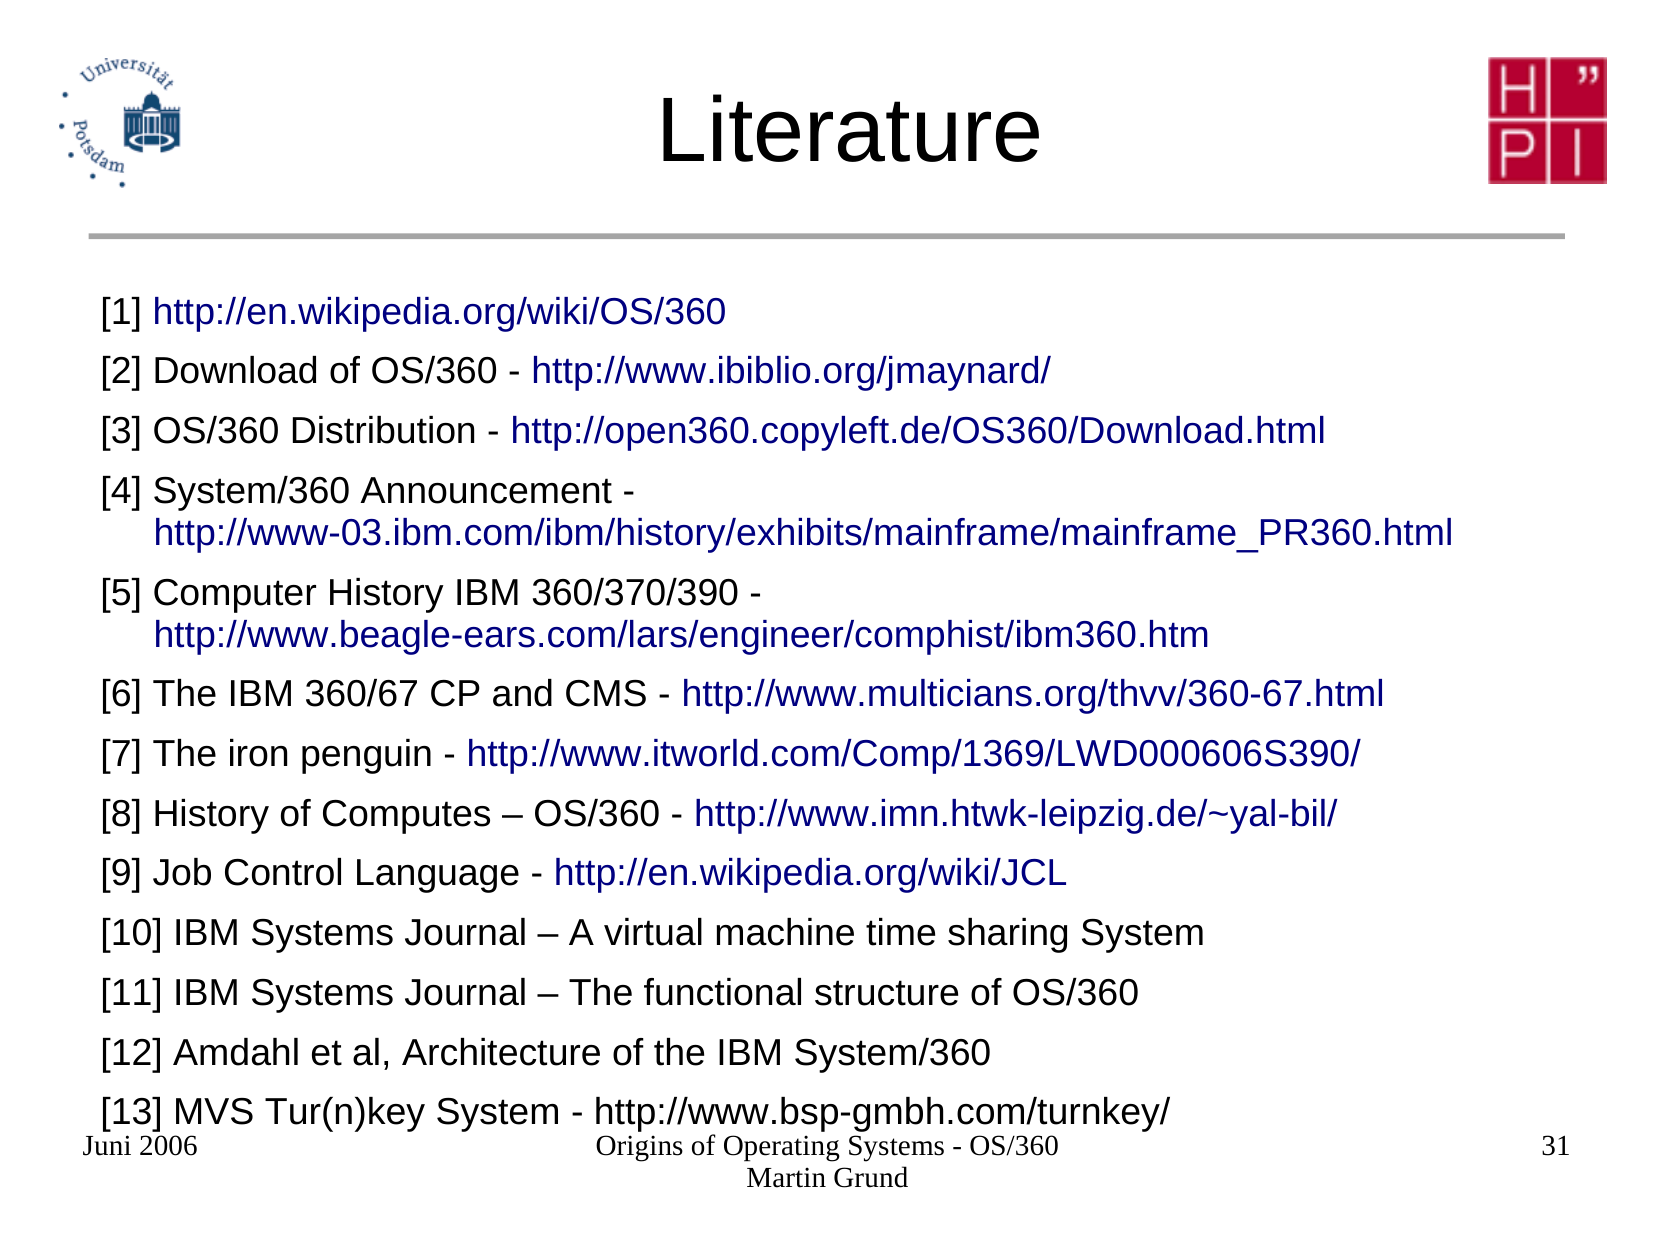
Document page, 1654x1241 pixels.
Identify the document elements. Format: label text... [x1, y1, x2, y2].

list [1] http://en.wikipedia.org/wiki/OS/360 [2] Download of OS/360 - http://www.ibiblio.org/jmaynard/ [3] OS/360 Distribution - http://open360.copyleft.de/OS360/Download.html [4] System/360 Announcement - http://www-03.ibm.com/ibm/history/exhibits/mainframe/mainframe_PR360.html [5] Computer History IBM 360/370/390 - http://www.beagle-ears.com/lars/engineer/comphist/ibm360.htm [6] The IBM 360/67 CP and CMS - http://www.multicians.org/thvv/360-67.html [7] The iron penguin - http://www.itworld.com/Comp/1369/LWD000606S390/ [8] History of Computes – OS/360 - http://www.imn.htwk-leipzig.de/~yal-bil/ [9] Job Control Language - http://en.wikipedia.org/wiki/JCL [10] IBM Systems Journal – A virtual machine time sharing System [11] IBM Systems Journal – The functional structure of OS/360 [12] Amdahl et al, Architecture of the IBM System/360 [13] MVS Tur(n)key System - http://www.bsp-gmbh.com/turnkey/ [82, 290, 1571, 1134]
picture [59, 58, 181, 188]
picture [1488, 57, 1607, 184]
title Literature [230, 25, 1471, 233]
